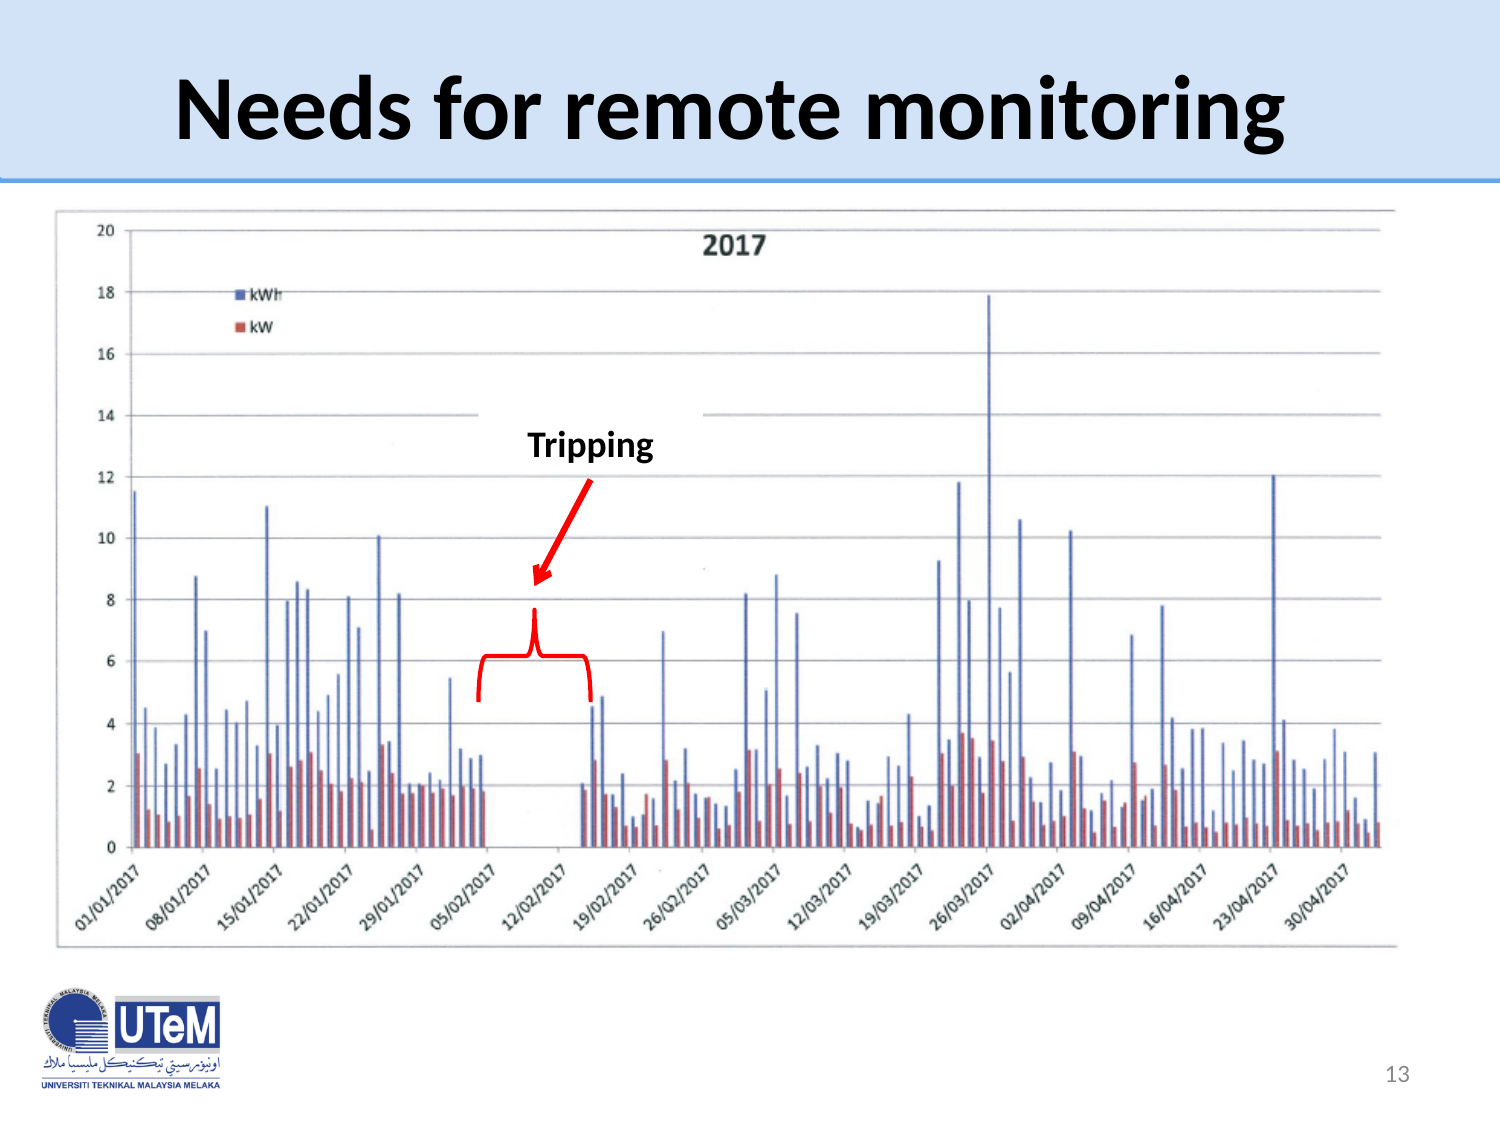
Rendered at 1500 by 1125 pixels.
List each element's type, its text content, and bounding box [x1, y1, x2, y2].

picture [53, 207, 1400, 951]
picture [34, 987, 224, 1091]
picture [0, 0, 1500, 183]
title Needs for remote monitoring [75, 33, 1388, 173]
slide_number <編號> [1074, 1042, 1425, 1103]
text_box Tripping [478, 412, 703, 473]
